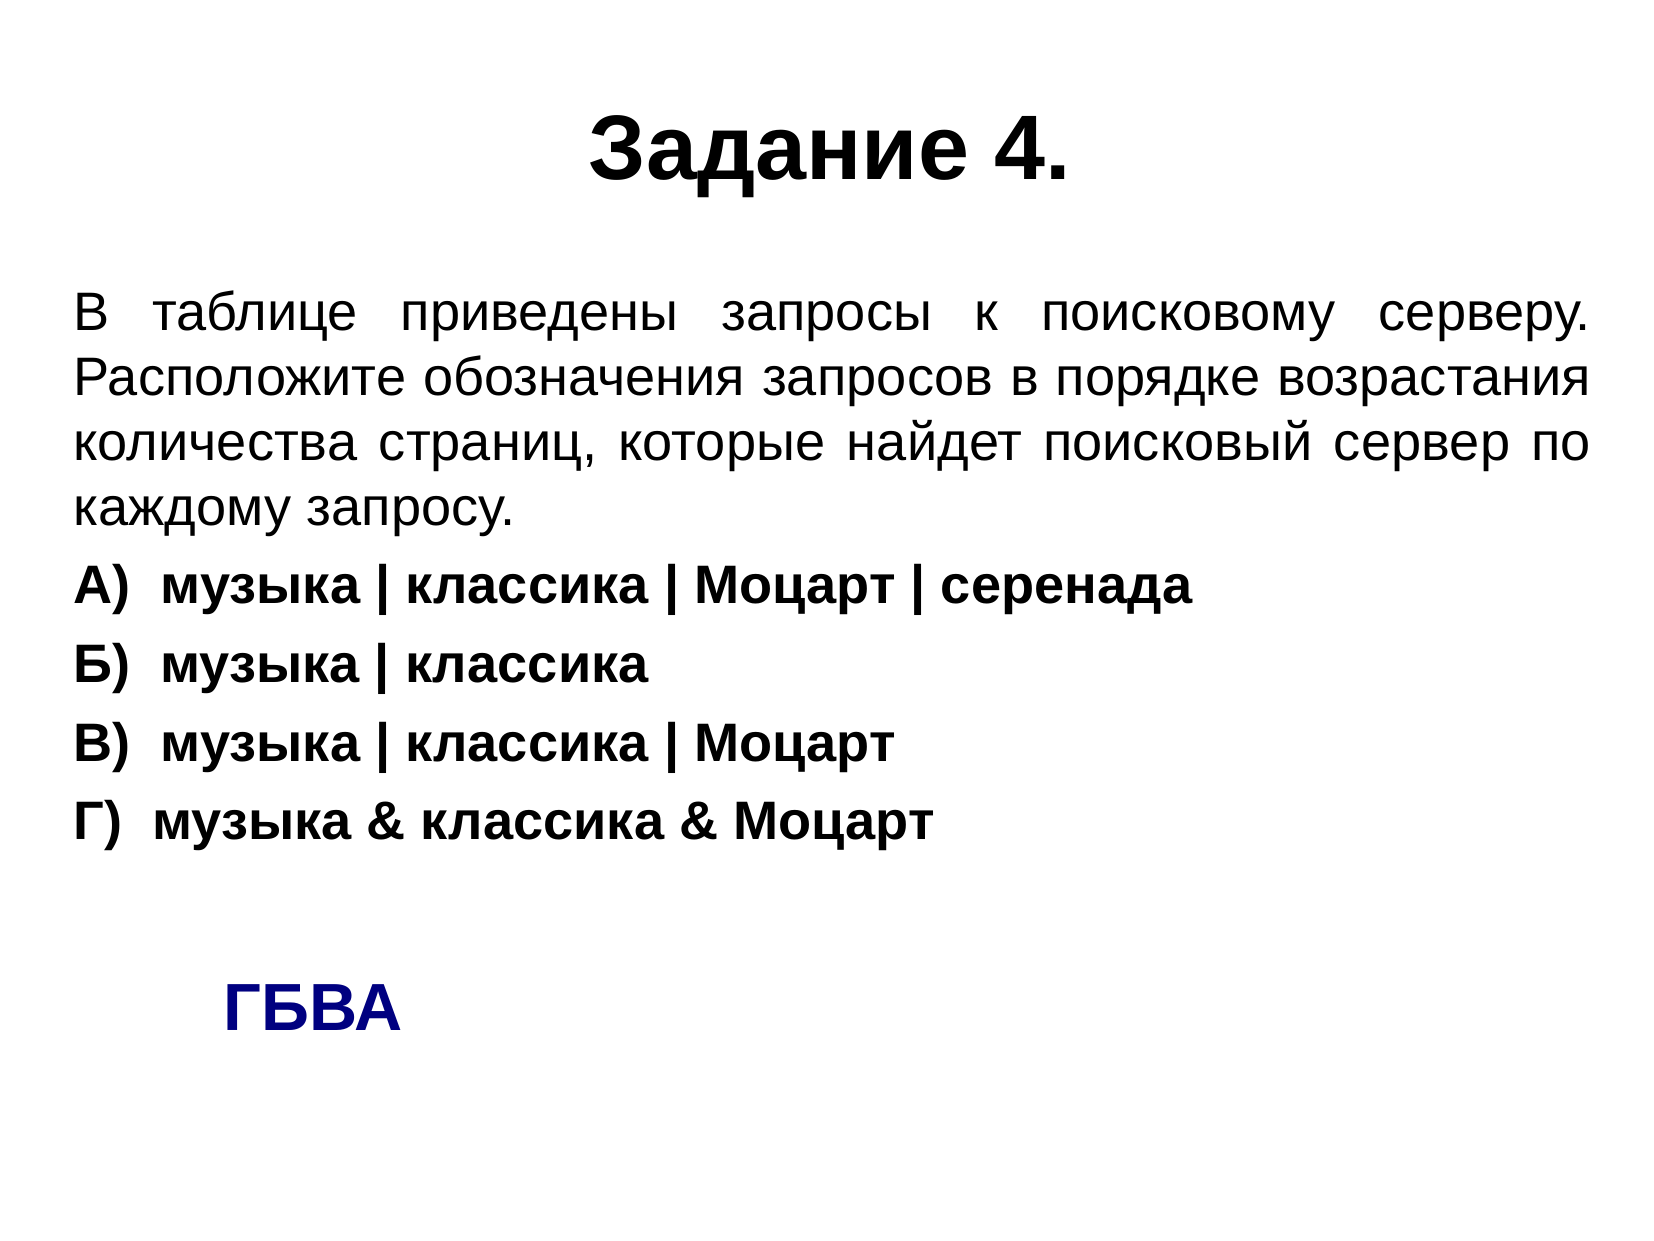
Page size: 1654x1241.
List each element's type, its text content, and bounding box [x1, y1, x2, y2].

list В таблице приведены запросы к поисковому серверу. Расположите обозначения запросов в порядке возрастания количества страниц, которые найдет поисковый сервер по каждому запросу. А) музыка | классика | Моцарт | серенада Б) музыка | классика В) музыка | классика | Моцарт Г) музыка & классика & Моцарт ГБВА [58, 268, 1609, 1194]
title Задание 4. [82, 68, 1571, 268]
